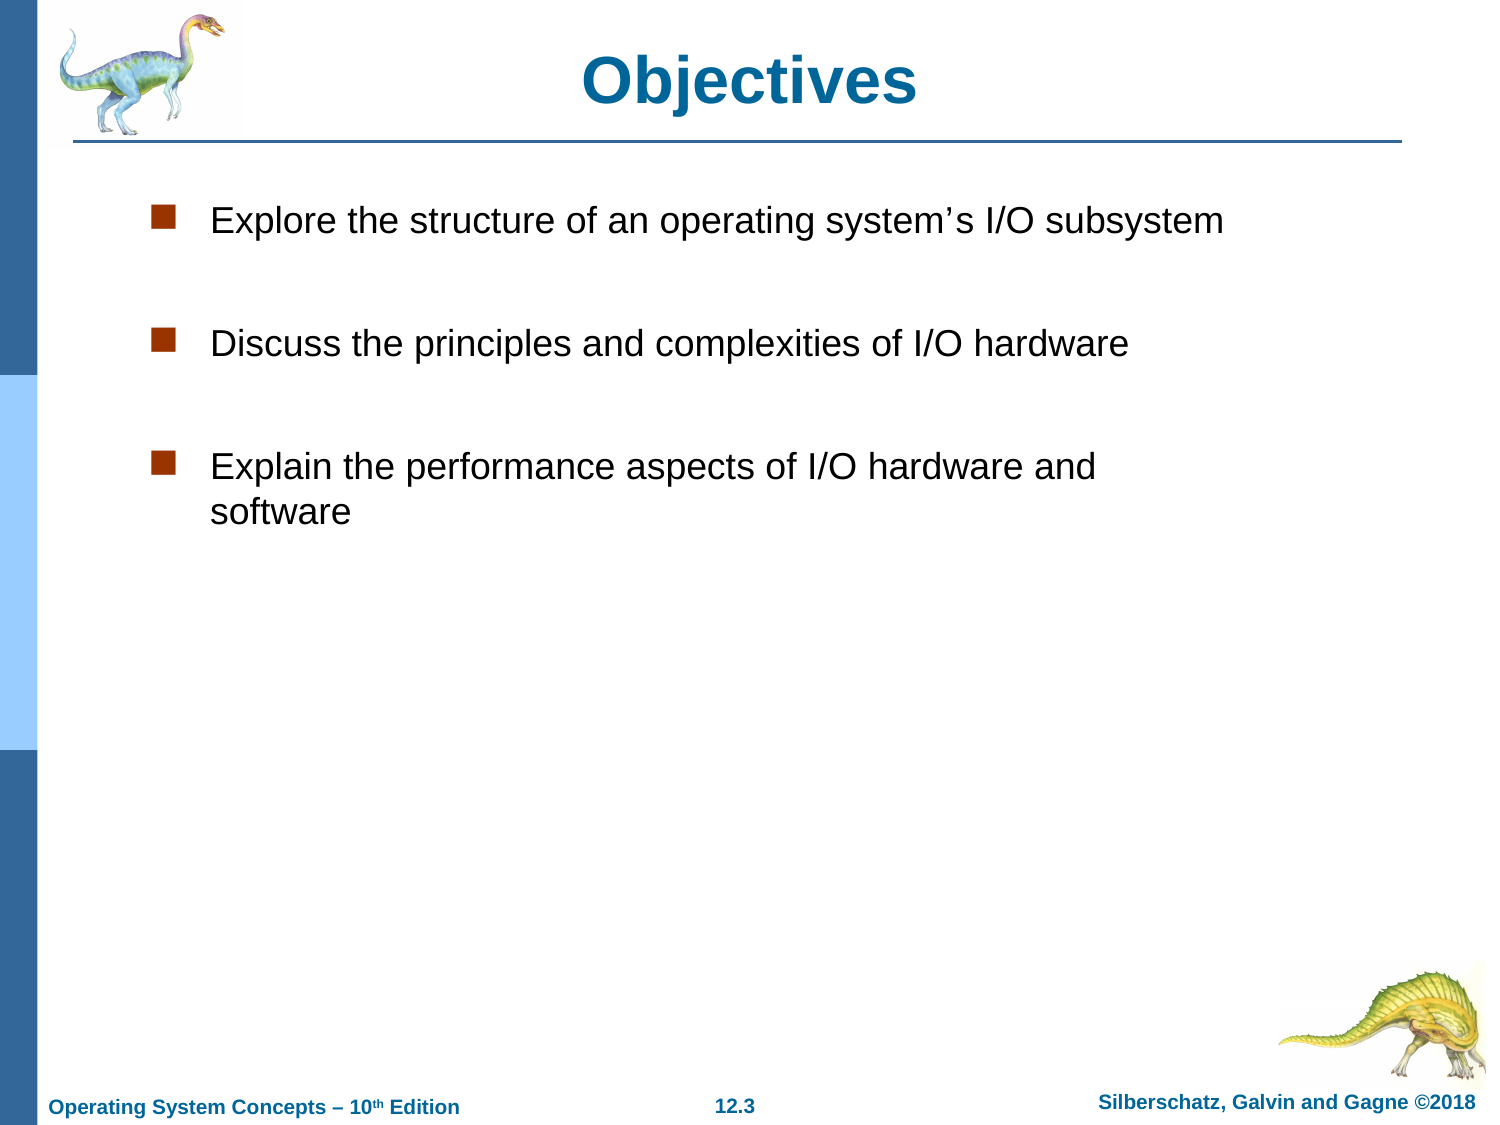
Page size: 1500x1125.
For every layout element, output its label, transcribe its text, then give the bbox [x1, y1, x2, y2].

picture [1275, 959, 1486, 1090]
title Objectives [75, 29, 1426, 125]
picture [1415, 1094, 1423, 1099]
list Explore the structure of an operating system’s I/O subsystem Discuss the principles and complexities of I/O hardware Explain the performance aspects of I/O hardware and software [139, 188, 1252, 932]
picture [46, 0, 243, 149]
